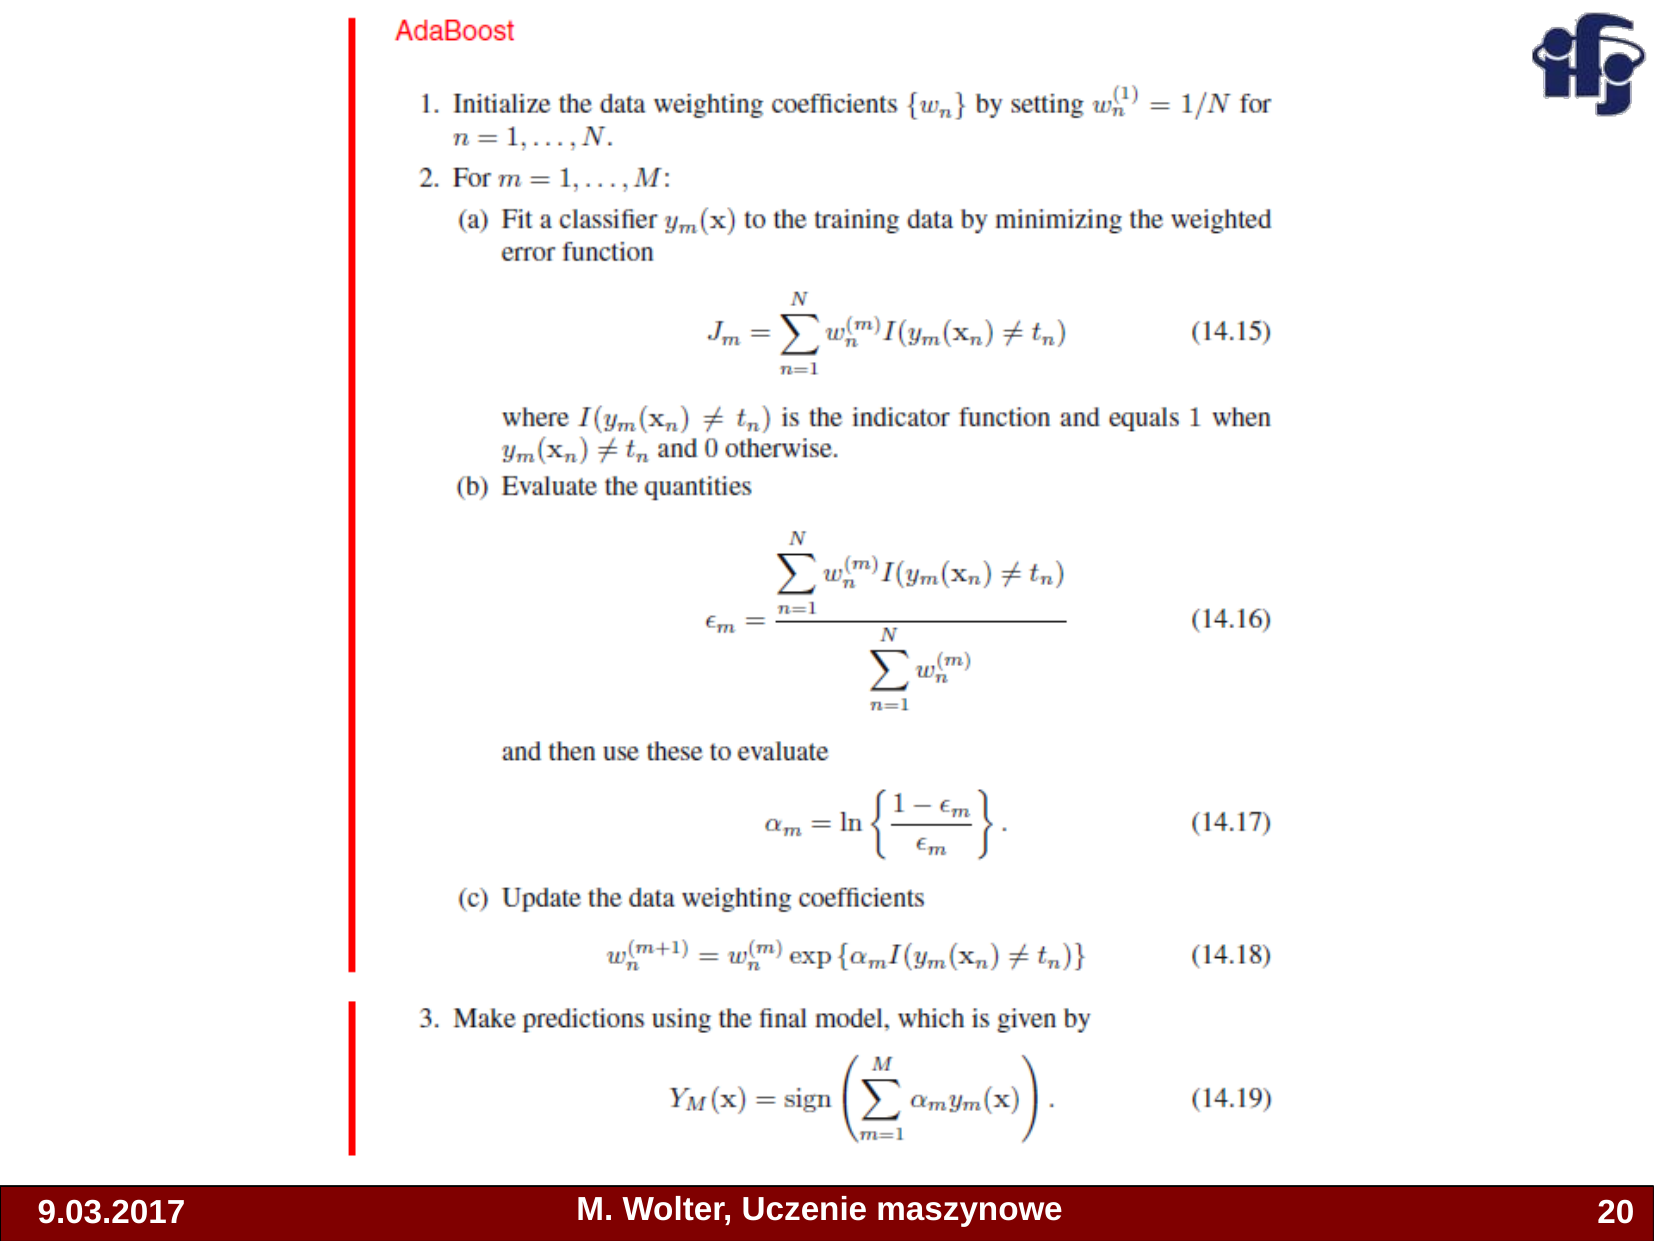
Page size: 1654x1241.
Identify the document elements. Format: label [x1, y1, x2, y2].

picture [318, 1000, 1286, 1168]
picture [1525, 0, 1654, 129]
picture [323, 8, 1334, 988]
